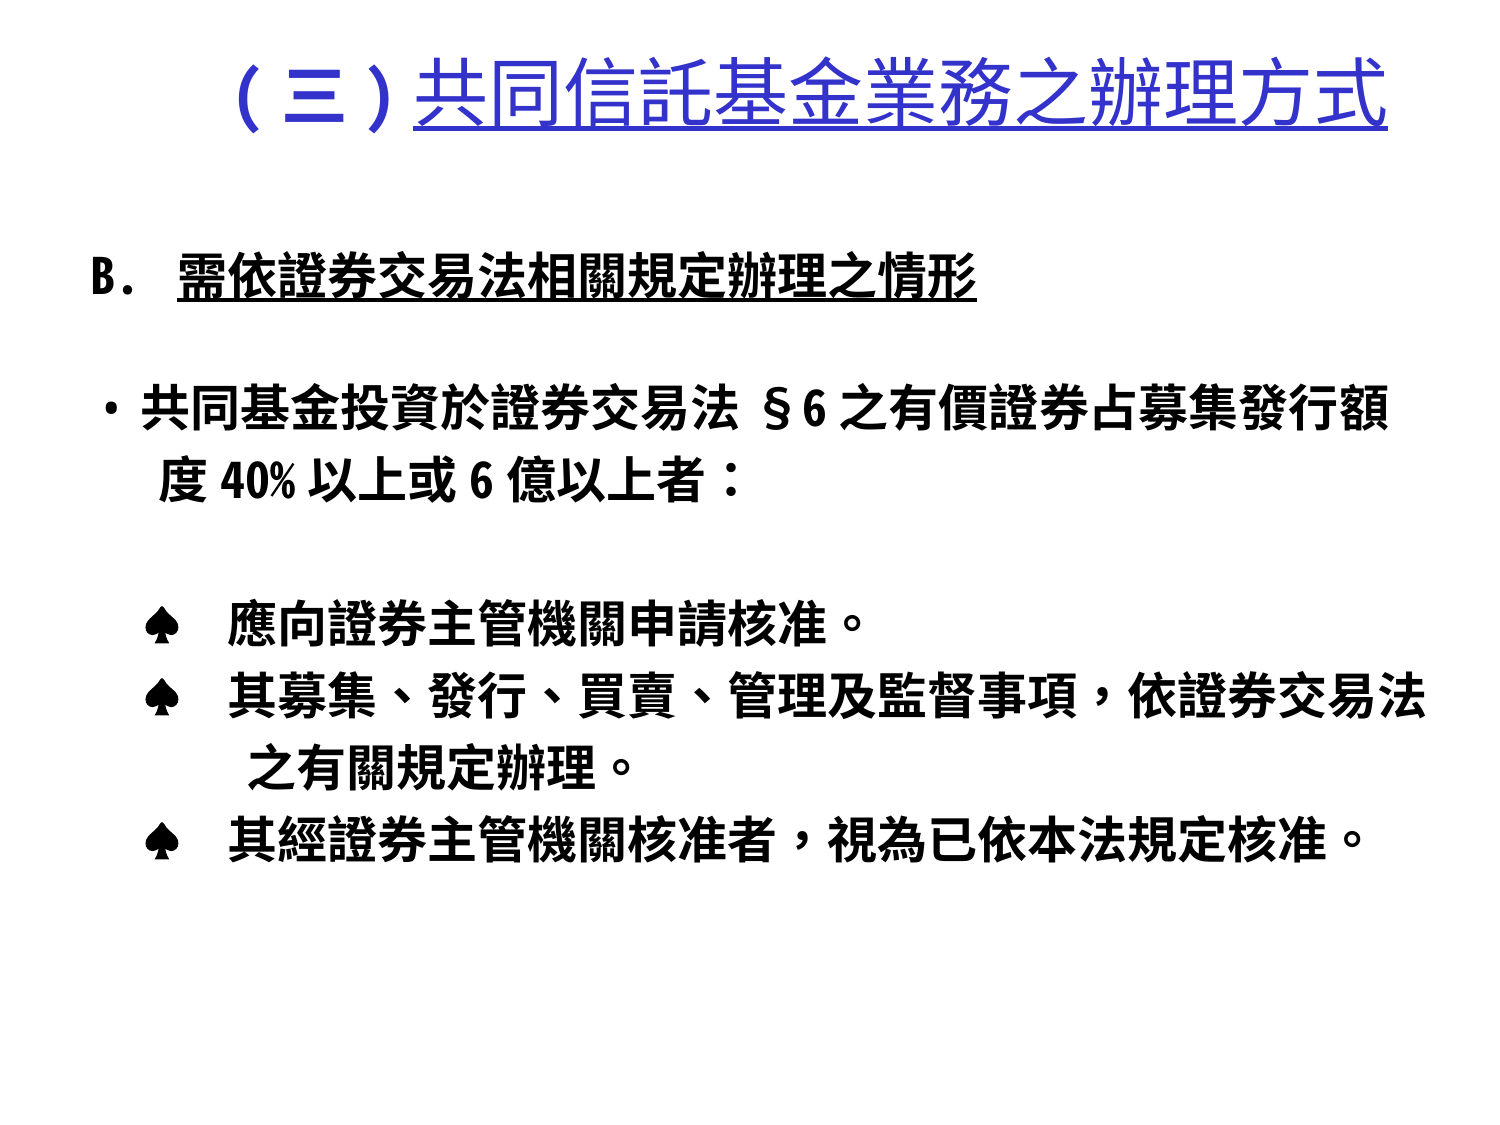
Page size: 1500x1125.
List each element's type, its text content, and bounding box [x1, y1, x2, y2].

text_box (三)共同信託基金業務之辦理方式 [119, 37, 1500, 143]
text_box B. 需依證券交易法相關規定辦理之情形 共同基金投資於證券交易法§6之有價證券占募集發行額 度40%以上或6億以上者：  應向證券主管機關申請核准。  其募集、發行、買賣、管理及監督事項，依證券交易法 之有關規定辦理。  其經證券主管機關核准者，視為已依本法規定核准。 [50, 236, 1450, 1125]
